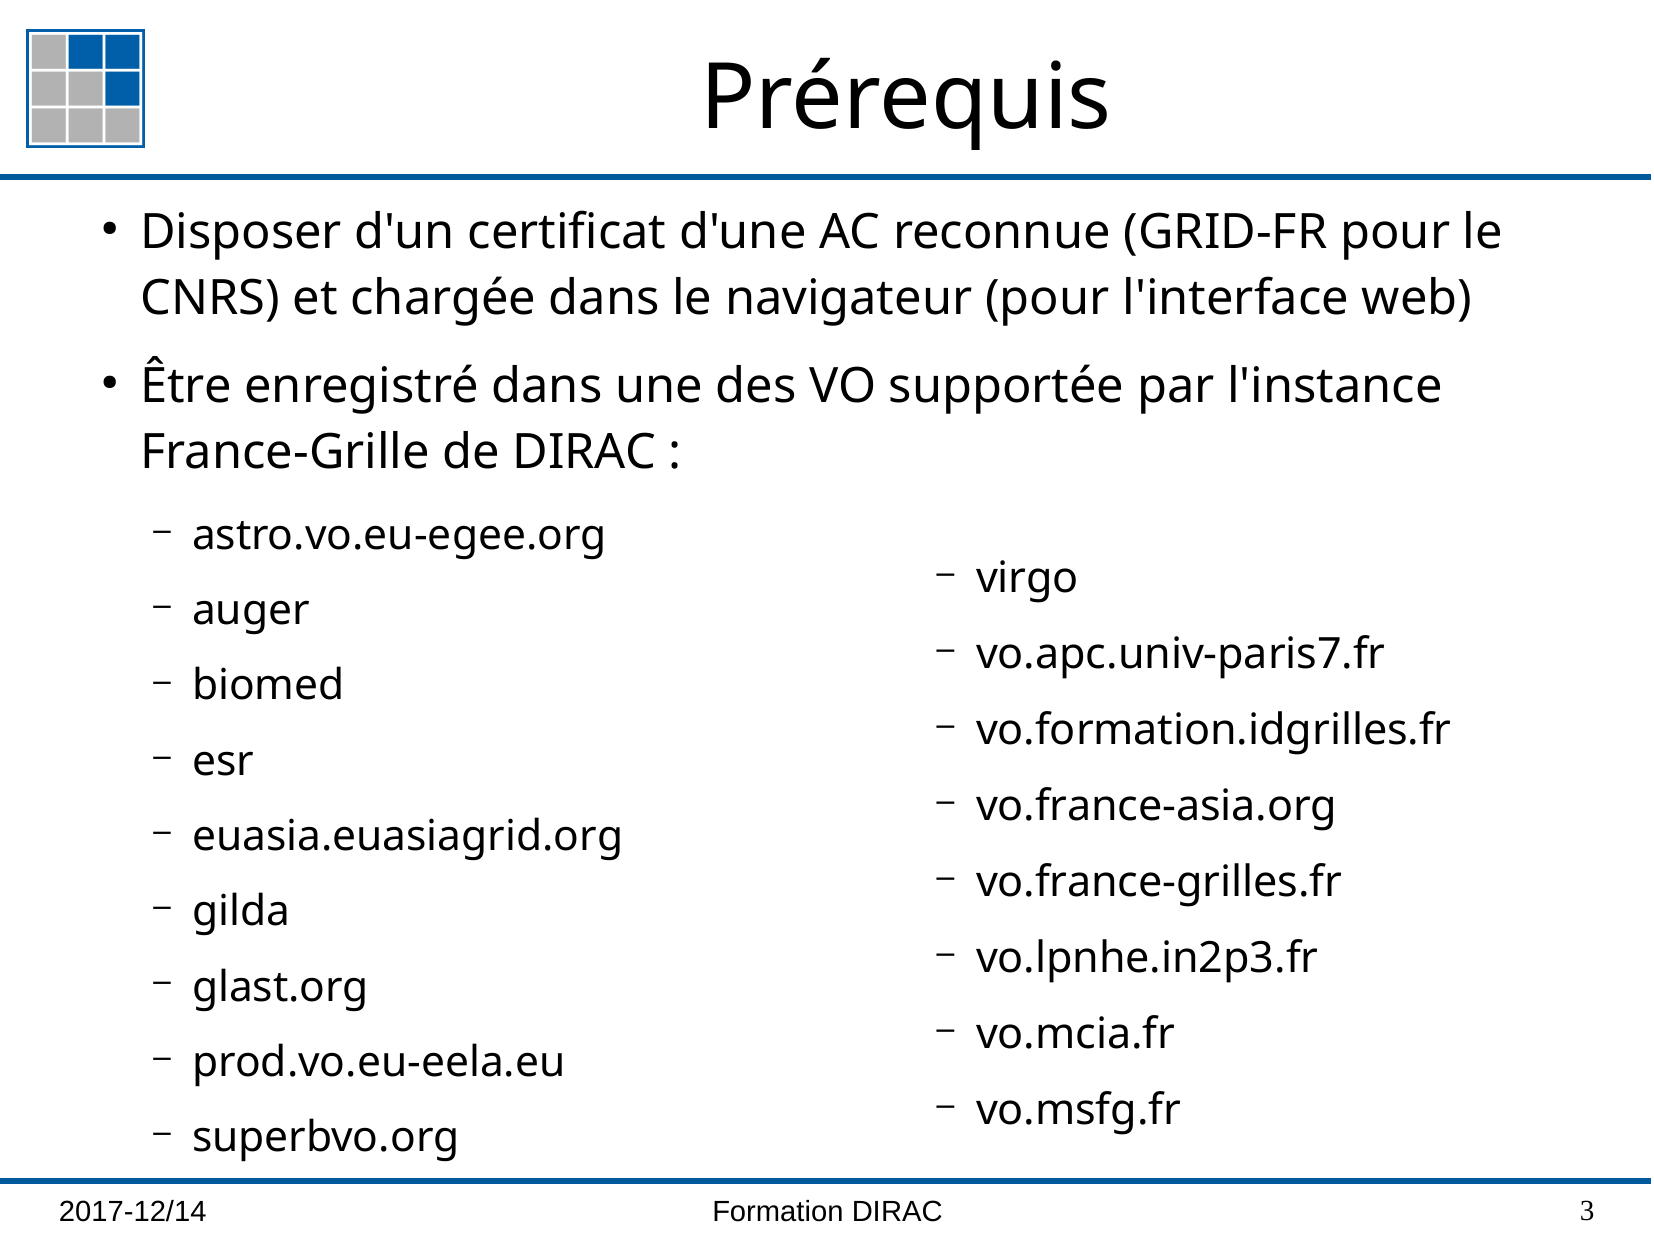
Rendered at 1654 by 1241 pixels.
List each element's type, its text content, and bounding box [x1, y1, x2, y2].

title Prérequis [162, 43, 1651, 144]
list Disposer d'un certificat d'une AC reconnue (GRID-FR pour le CNRS) et chargée dans le navigateur (pour l'interface web) Être enregistré dans une des VO supportée par l'instance France-Grille de DIRAC : astro.vo.eu-egee.org auger biomed esr euasia.euasiagrid.org gilda glast.org prod.vo.eu-eela.eu superbvo.org [88, 196, 1544, 1167]
list virgo vo.apc.univ-paris7.fr vo.formation.idgrilles.fr vo.france-asia.org vo.france-grilles.fr vo.lpnhe.in2p3.fr vo.mcia.fr vo.msfg.fr [871, 546, 1582, 1137]
picture [26, 29, 145, 148]
